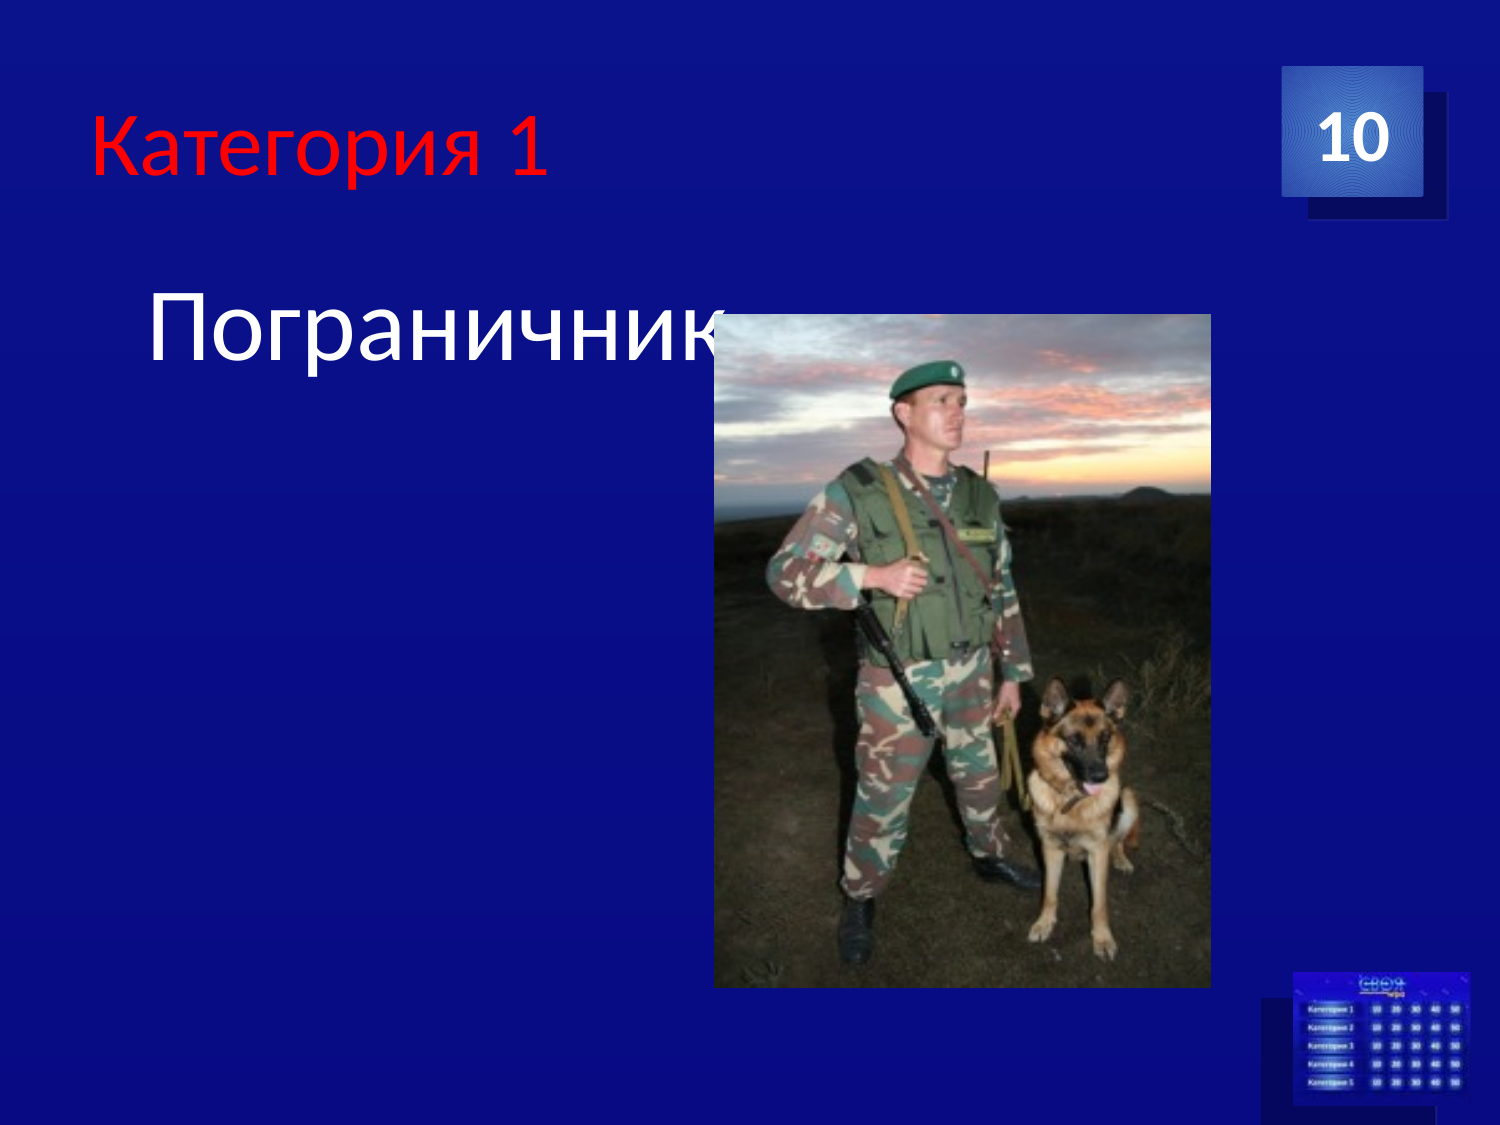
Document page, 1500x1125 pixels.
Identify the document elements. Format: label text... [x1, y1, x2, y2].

picture [714, 314, 1211, 988]
list Пограничник [75, 262, 1426, 398]
text_box 10 [1282, 66, 1423, 196]
title Категория 1 [75, 45, 1258, 233]
